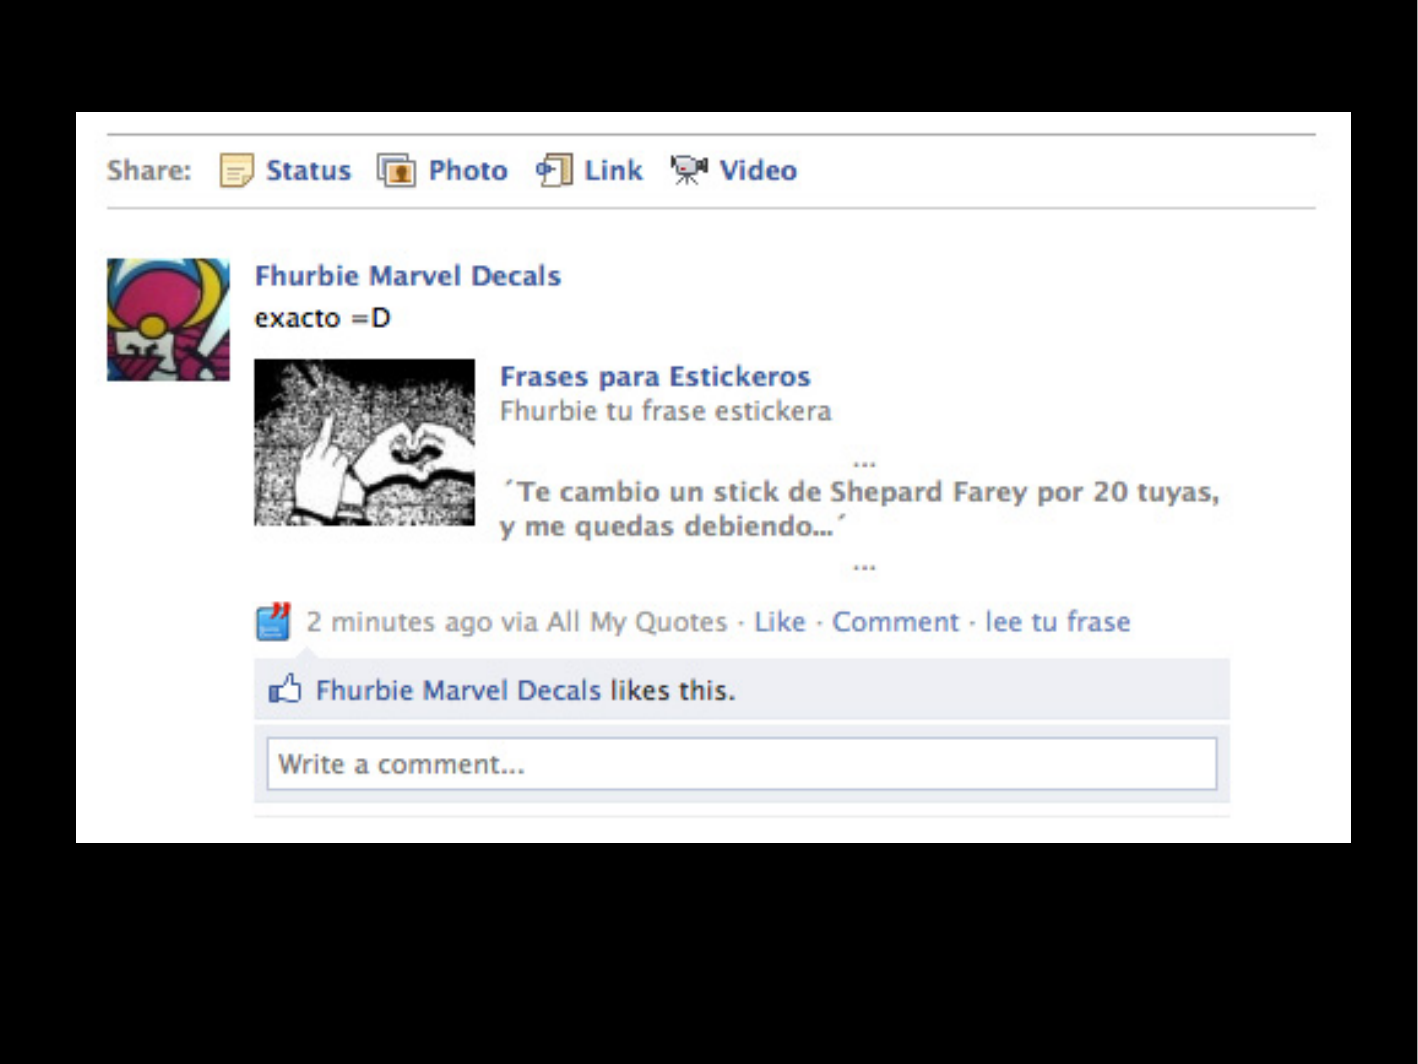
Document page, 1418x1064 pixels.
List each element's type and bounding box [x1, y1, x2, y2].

picture [76, 112, 1351, 843]
